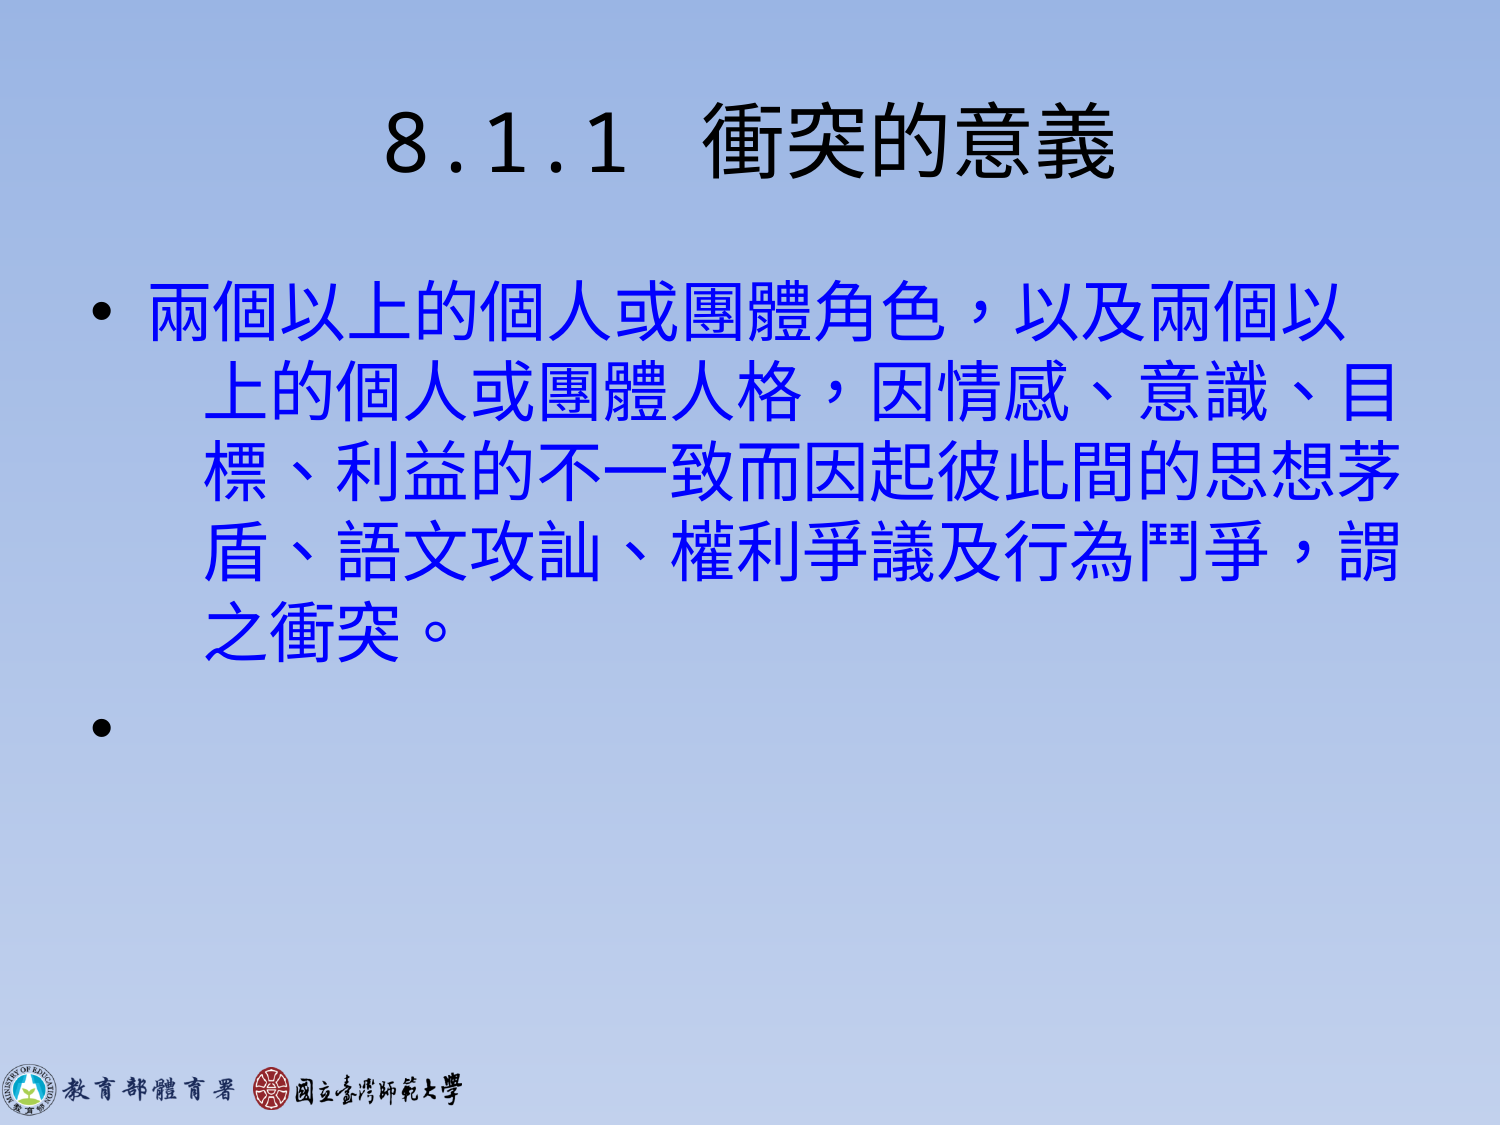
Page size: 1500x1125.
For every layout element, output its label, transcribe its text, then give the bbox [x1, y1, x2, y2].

list 兩個以上的個人或團體角色，以及兩個以上的個人或團體人格，因情感、意識、目標、利益的不一致而因起彼此間的思想茅盾、語文攻訕、權利爭議及行為鬥爭，謂之衝突。 [75, 262, 1426, 1005]
title 8.1.1 衝突的意義 [75, 45, 1426, 233]
